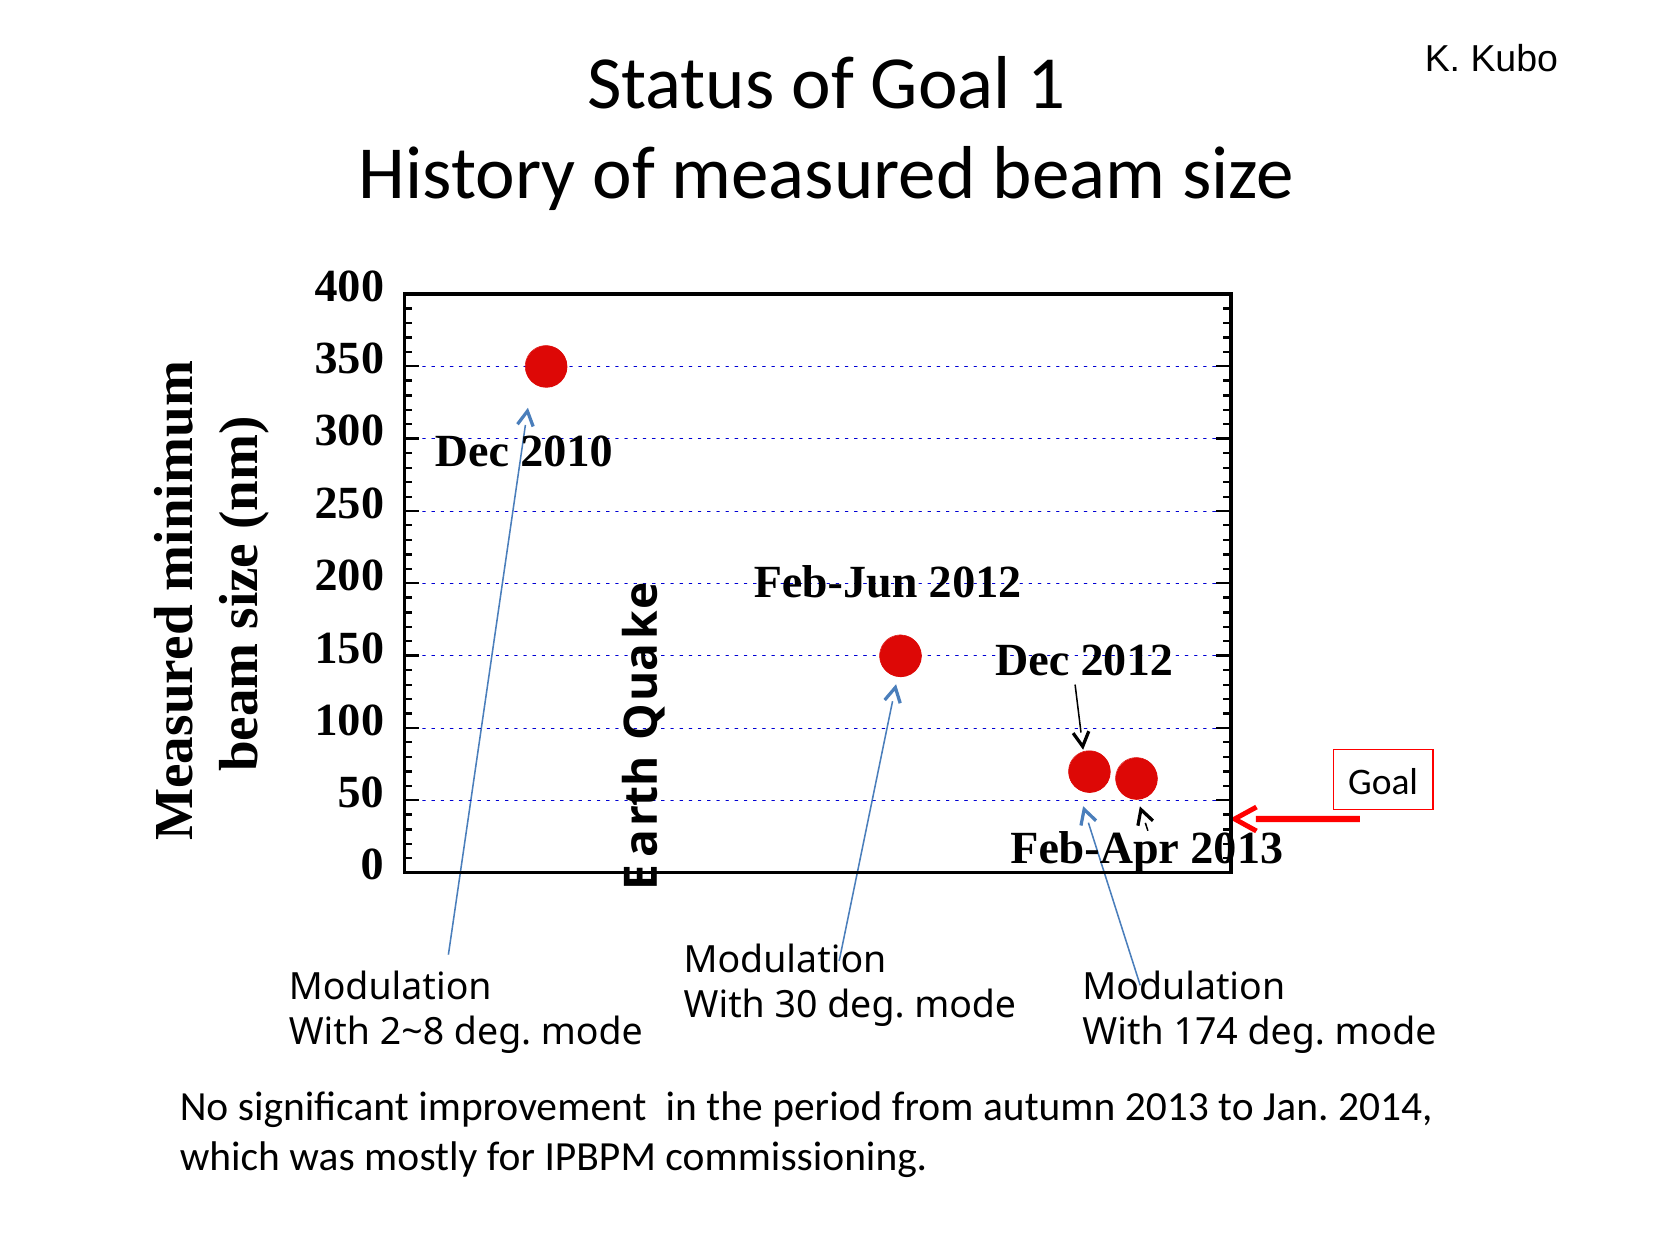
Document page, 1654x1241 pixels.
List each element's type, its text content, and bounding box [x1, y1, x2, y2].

text_box No significant improvement in the period from autumn 2013 to Jan. 2014, which was mostly for IPBPM commissioning. [165, 1071, 1449, 1186]
text_box K. Kubo [1410, 30, 1573, 87]
text_box Modulation With 174 deg. mode [1067, 954, 1462, 1060]
title Status of Goal 1 History of measured beam size [82, 49, 1571, 197]
picture [105, 227, 1346, 972]
text_box Modulation With 30 deg. mode [668, 972, 1042, 1033]
text_box Goal [1346, 749, 1433, 810]
text_box Modulation With 2~8 deg. mode [274, 972, 668, 1060]
